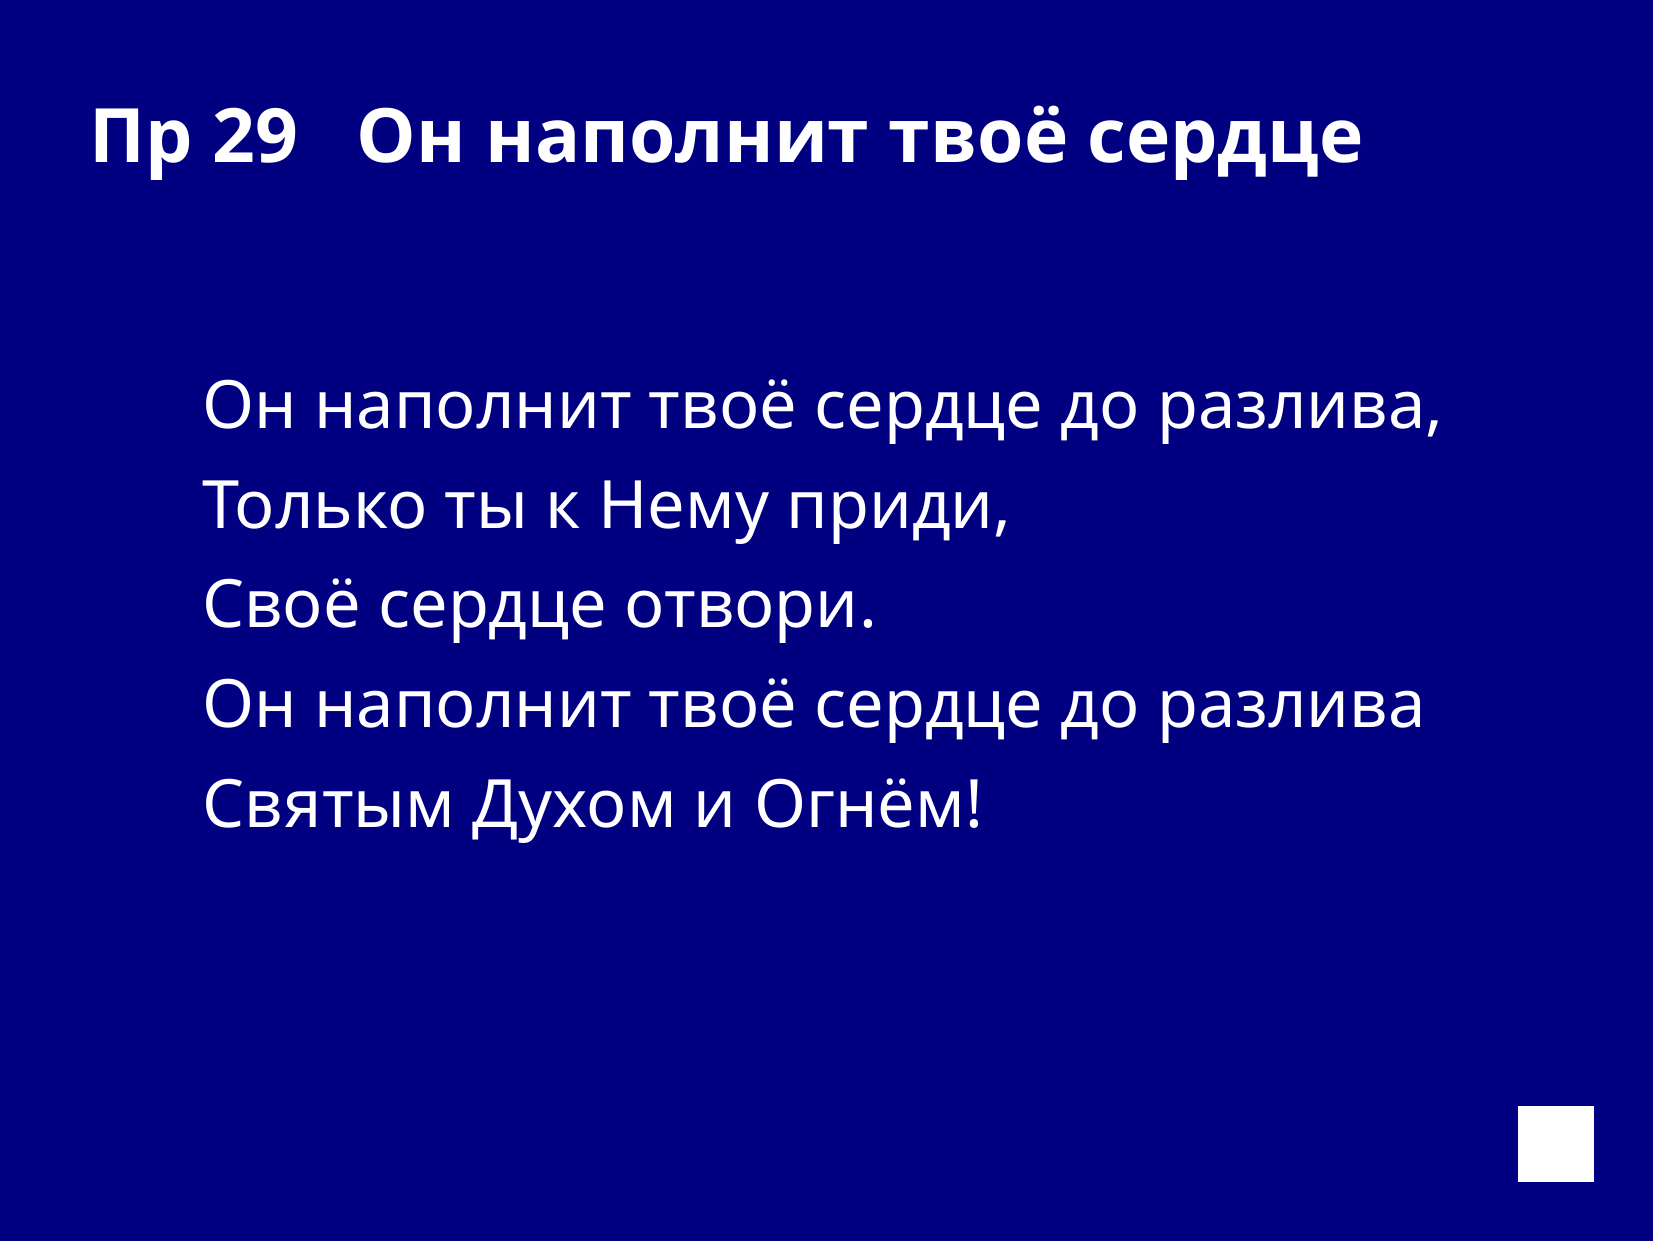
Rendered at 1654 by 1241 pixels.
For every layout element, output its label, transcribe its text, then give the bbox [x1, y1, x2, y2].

text_box Пр 29 Он наполнит твоё сердце [75, 75, 1576, 188]
text_box Он наполнит твоё сердце до разлива, Только ты к Нему приди, Своё сердце отвори. Он наполнит твоё сердце до разлива Святым Духом и Огнём! [75, 188, 1576, 1163]
text_box [1518, 1106, 1594, 1182]
